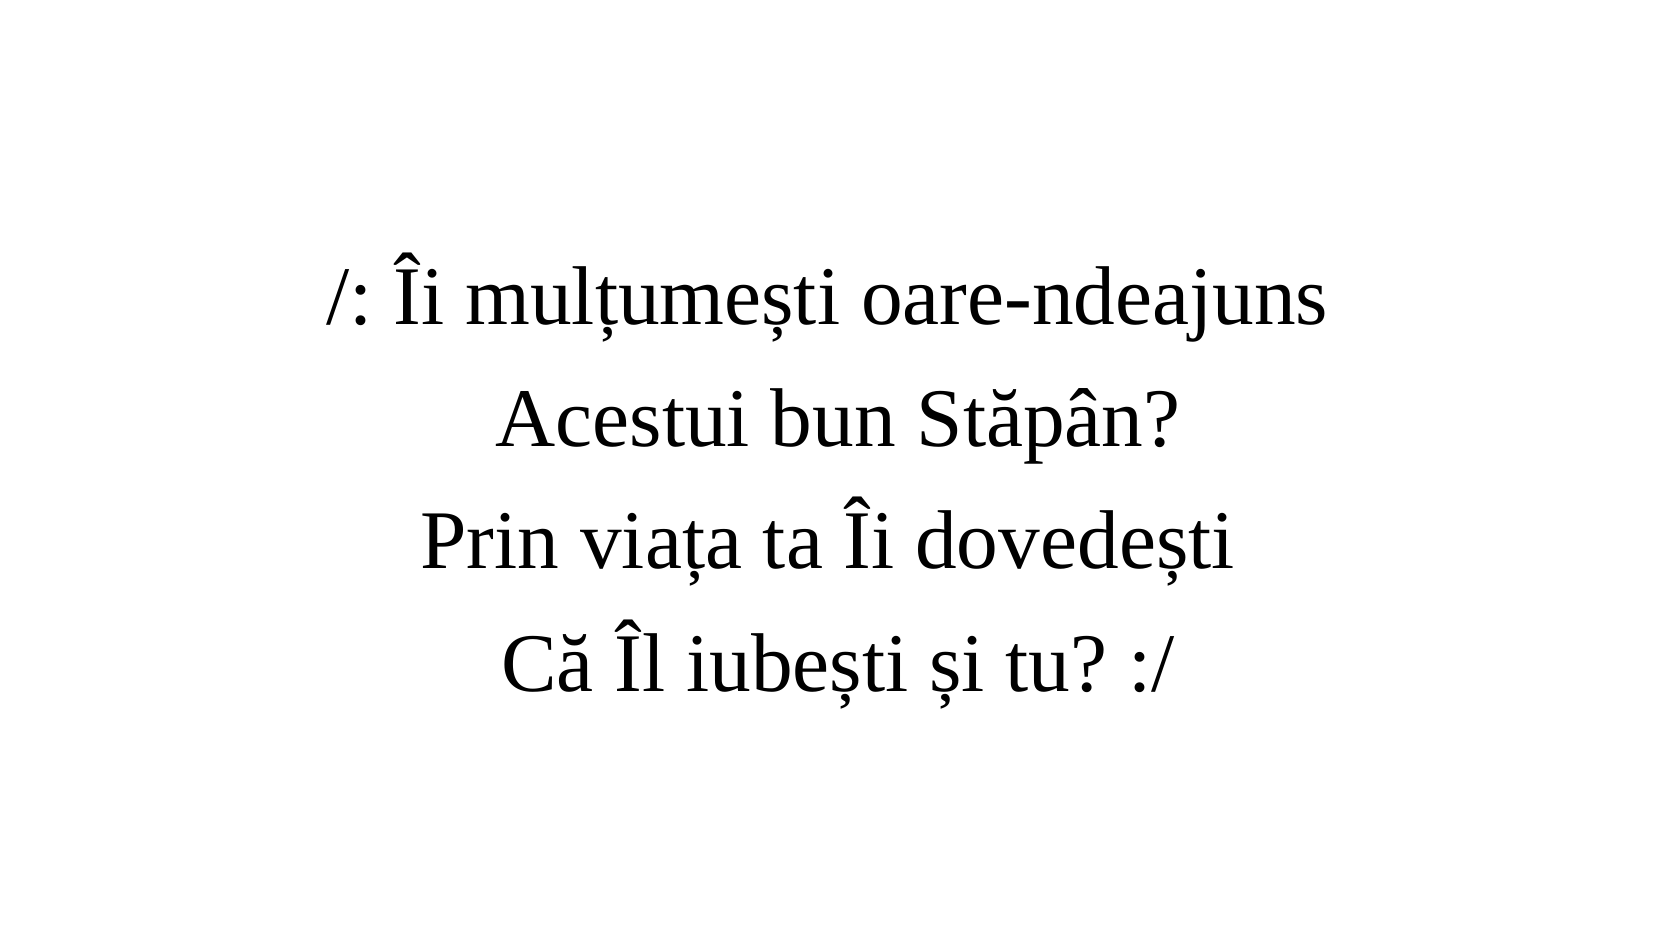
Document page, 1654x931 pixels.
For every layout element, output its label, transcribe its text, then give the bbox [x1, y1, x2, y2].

subtitle /: Îi mulțumești oare-ndeajuns Acestui bun Stăpân? Prin viața ta Îi dovedești Că Îl iubești și tu? :/ [177, 237, 1501, 712]
